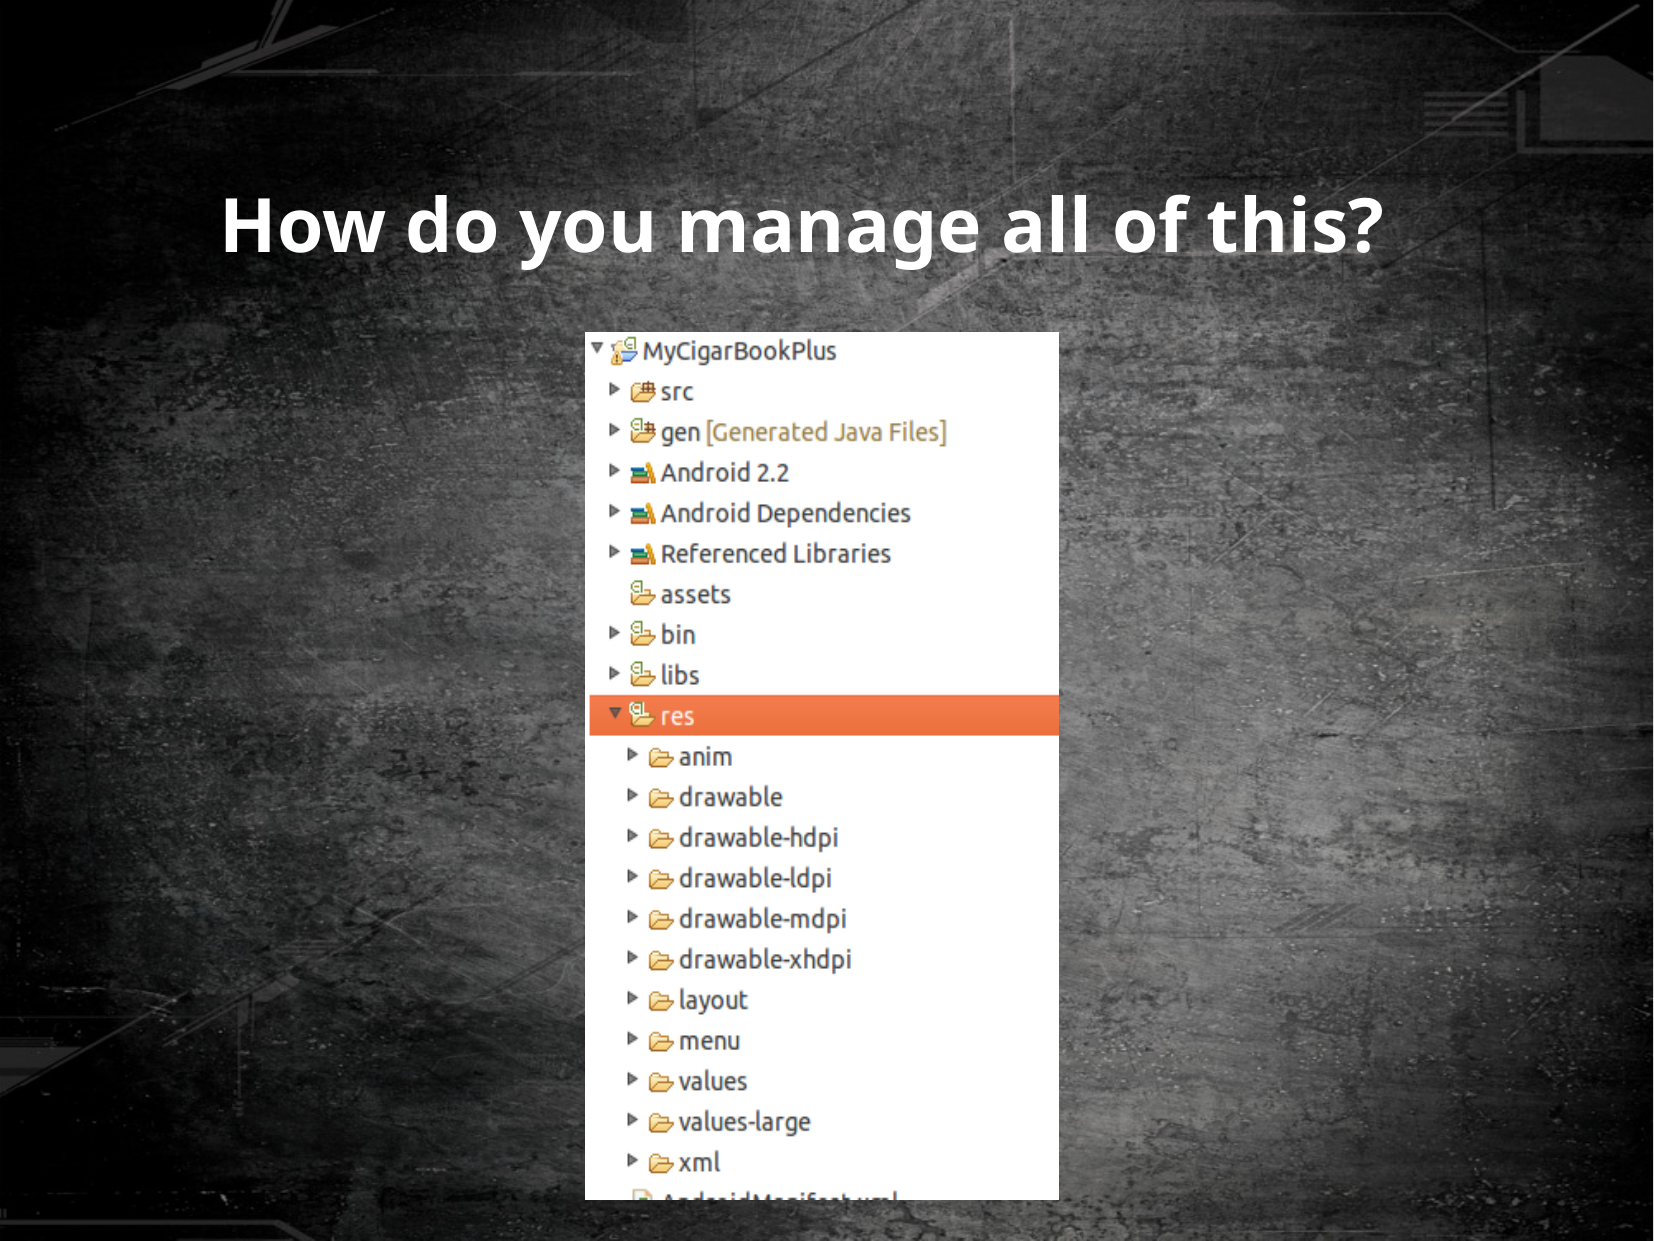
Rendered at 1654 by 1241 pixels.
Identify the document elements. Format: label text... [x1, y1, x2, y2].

text_box How do you manage all of this? [165, 165, 1441, 285]
picture [0, 0, 1654, 1241]
